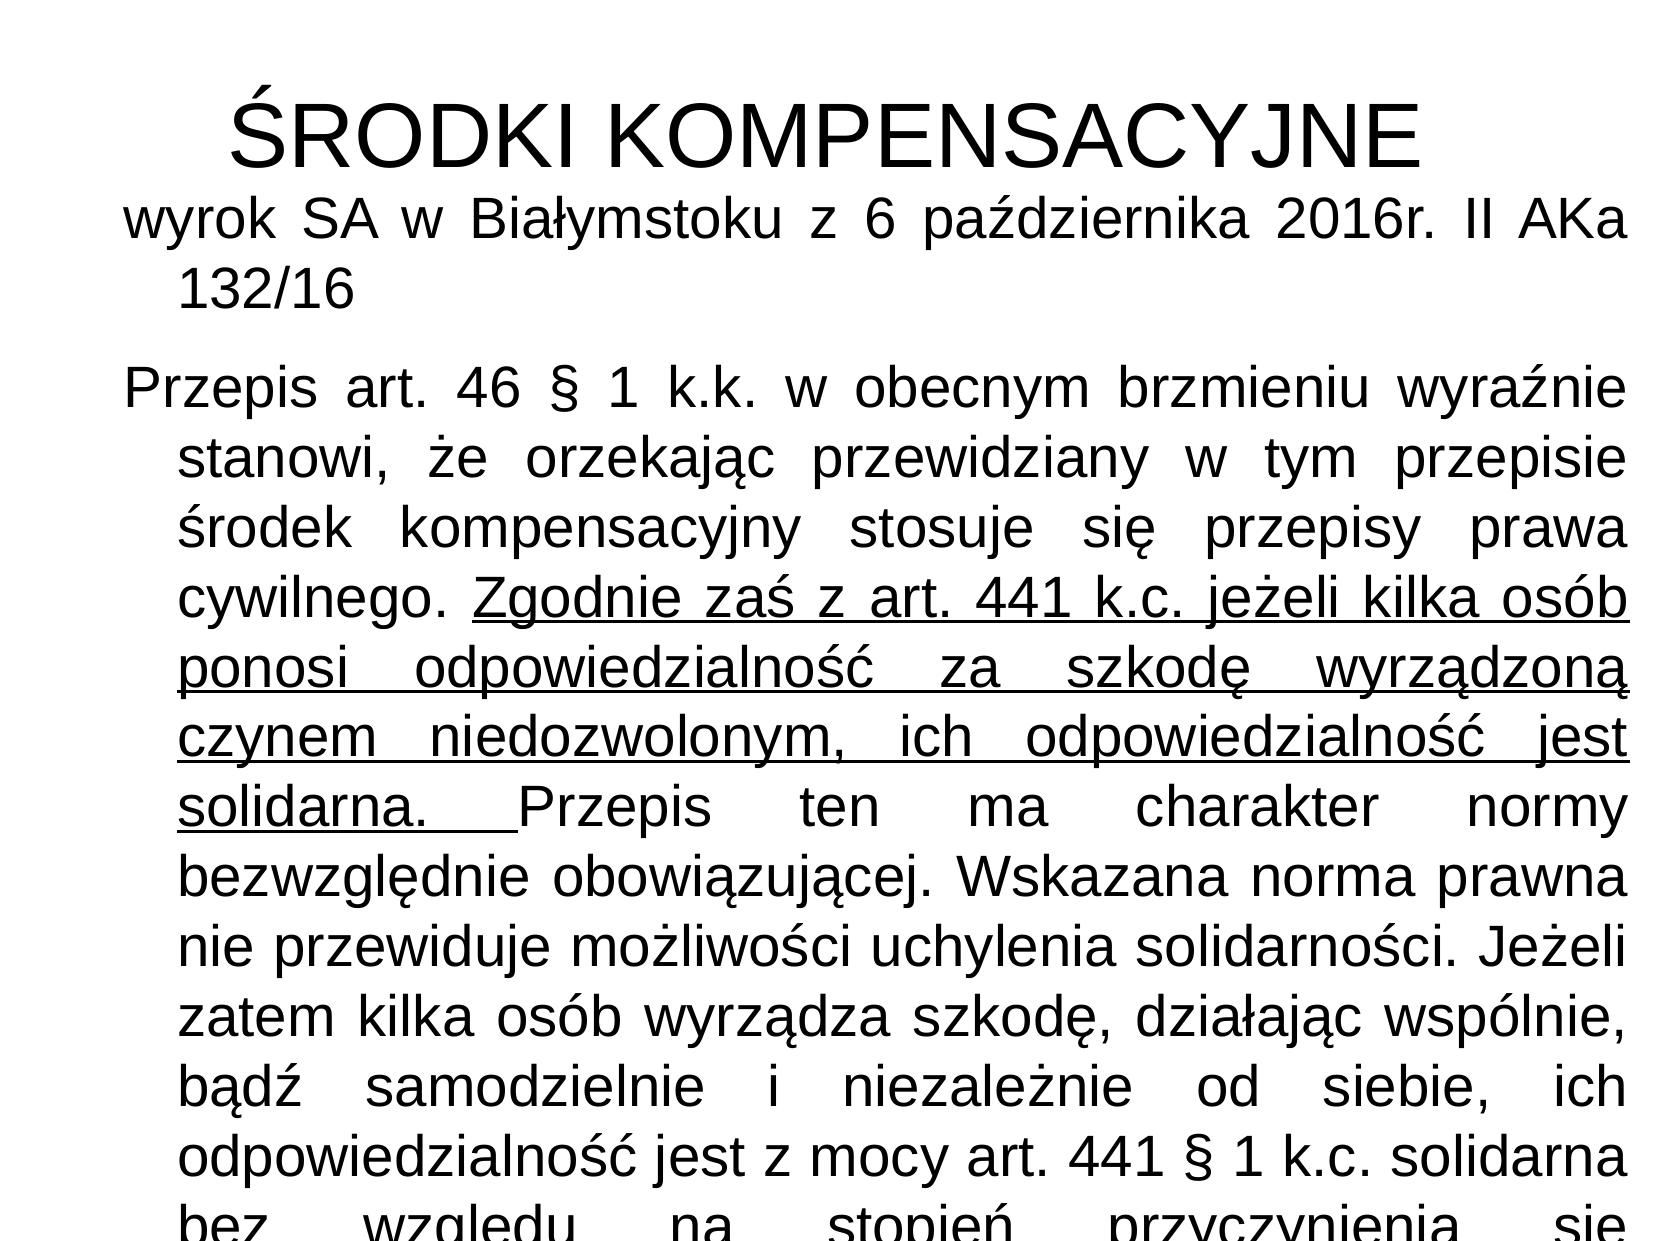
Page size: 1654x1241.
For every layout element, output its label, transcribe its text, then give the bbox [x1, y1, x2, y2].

title ŚRODKI KOMPENSACYJNE [82, 49, 1571, 180]
list wyrok SA w Białymstoku z 6 października 2016r. II AKa 132/16 Przepis art. 46 § 1 k.k. w obecnym brzmieniu wyraźnie stanowi, że orzekając przewidziany w tym przepisie środek kompensacyjny stosuje się przepisy prawa cywilnego. Zgodnie zaś z art. 441 k.c. jeżeli kilka osób ponosi odpowiedzialność za szkodę wyrządzoną czynem niedozwolonym, ich odpowiedzialność jest solidarna. Przepis ten ma charakter normy bezwzględnie obowiązującej. Wskazana norma prawna nie przewiduje możliwości uchylenia solidarności. Jeżeli zatem kilka osób wyrządza szkodę, działając wspólnie, bądź samodzielnie i niezależnie od siebie, ich odpowiedzialność jest z mocy art. 441 § 1 k.c. solidarna bez względu na stopień przyczynienia się poszczególnych osób do wyrządzenia szkody. [35, 180, 1630, 1241]
